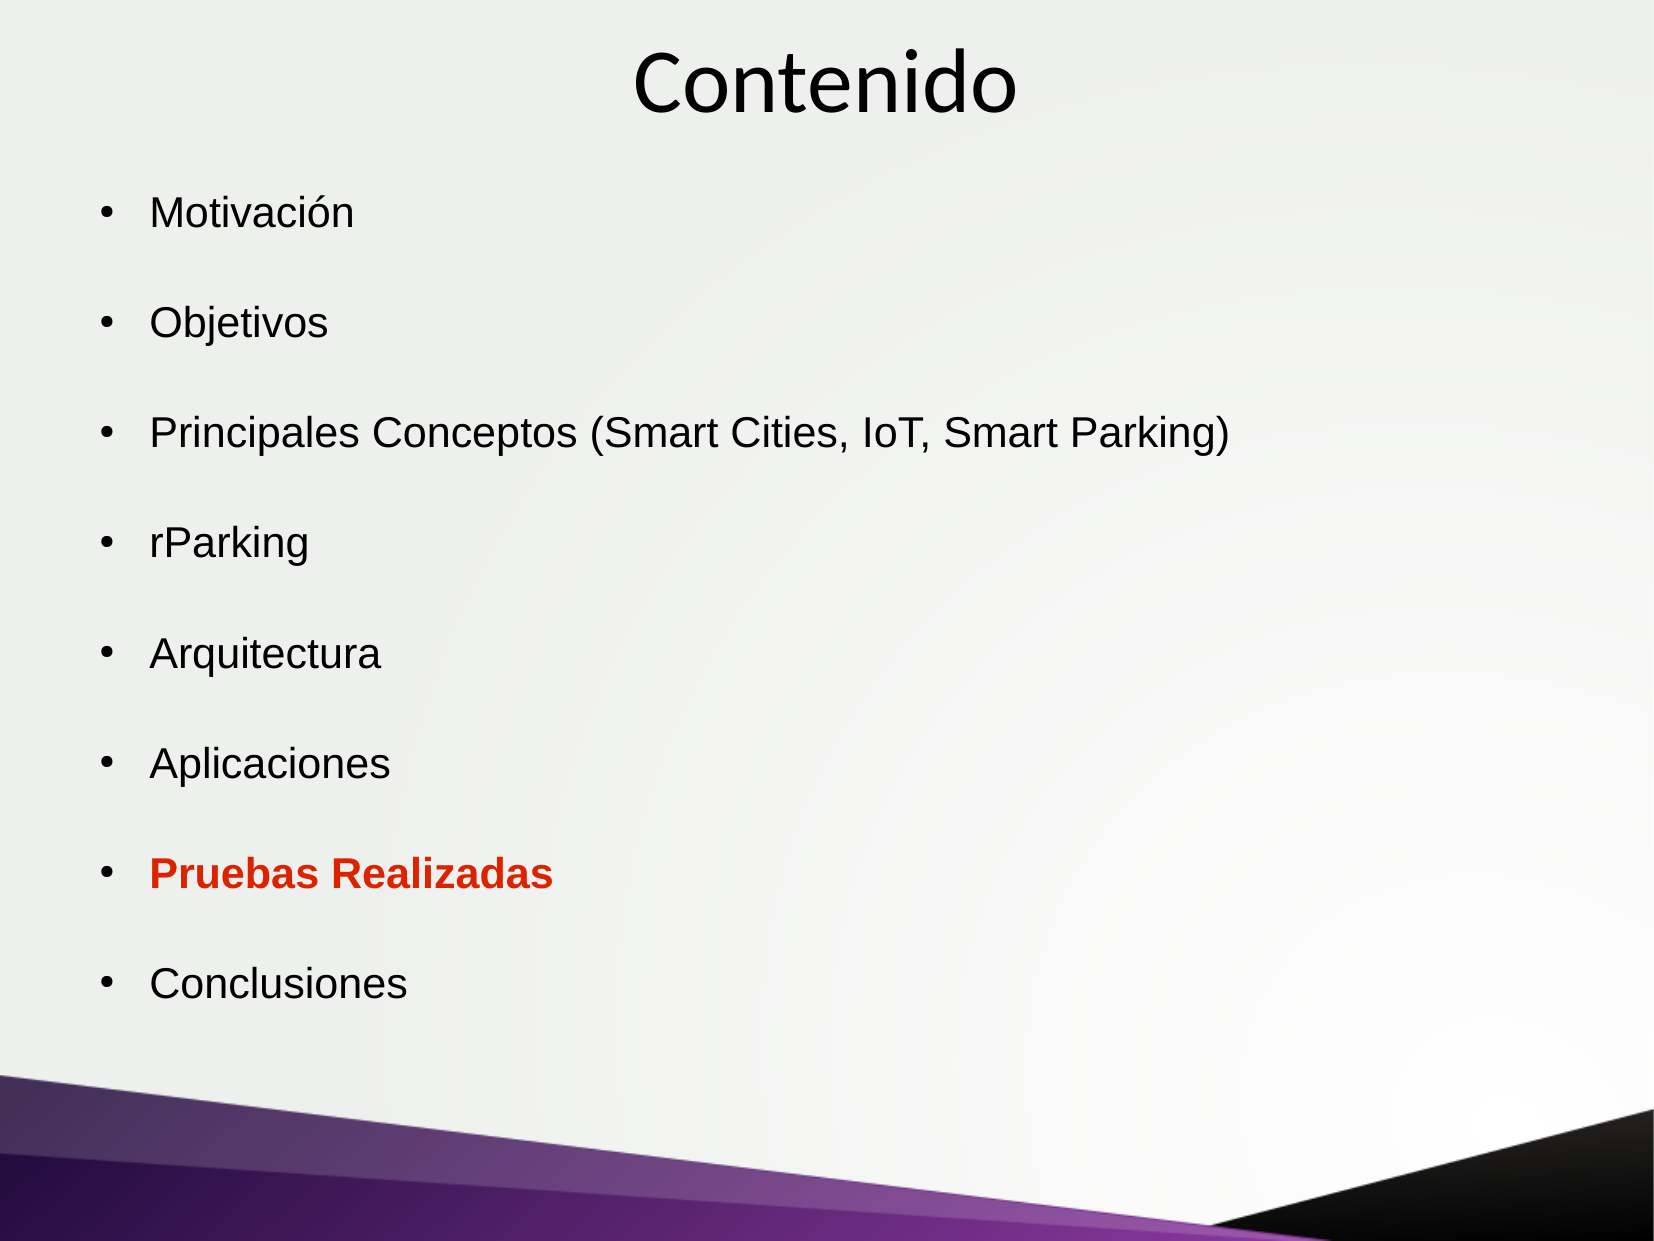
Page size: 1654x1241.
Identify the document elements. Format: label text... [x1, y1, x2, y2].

list Motivación Objetivos Principales Conceptos (Smart Cities, IoT, Smart Parking) rParking Arquitectura Aplicaciones Pruebas Realizadas Conclusiones [82, 188, 1571, 1010]
title Contenido [82, 33, 1571, 146]
picture [0, 0, 1654, 1241]
